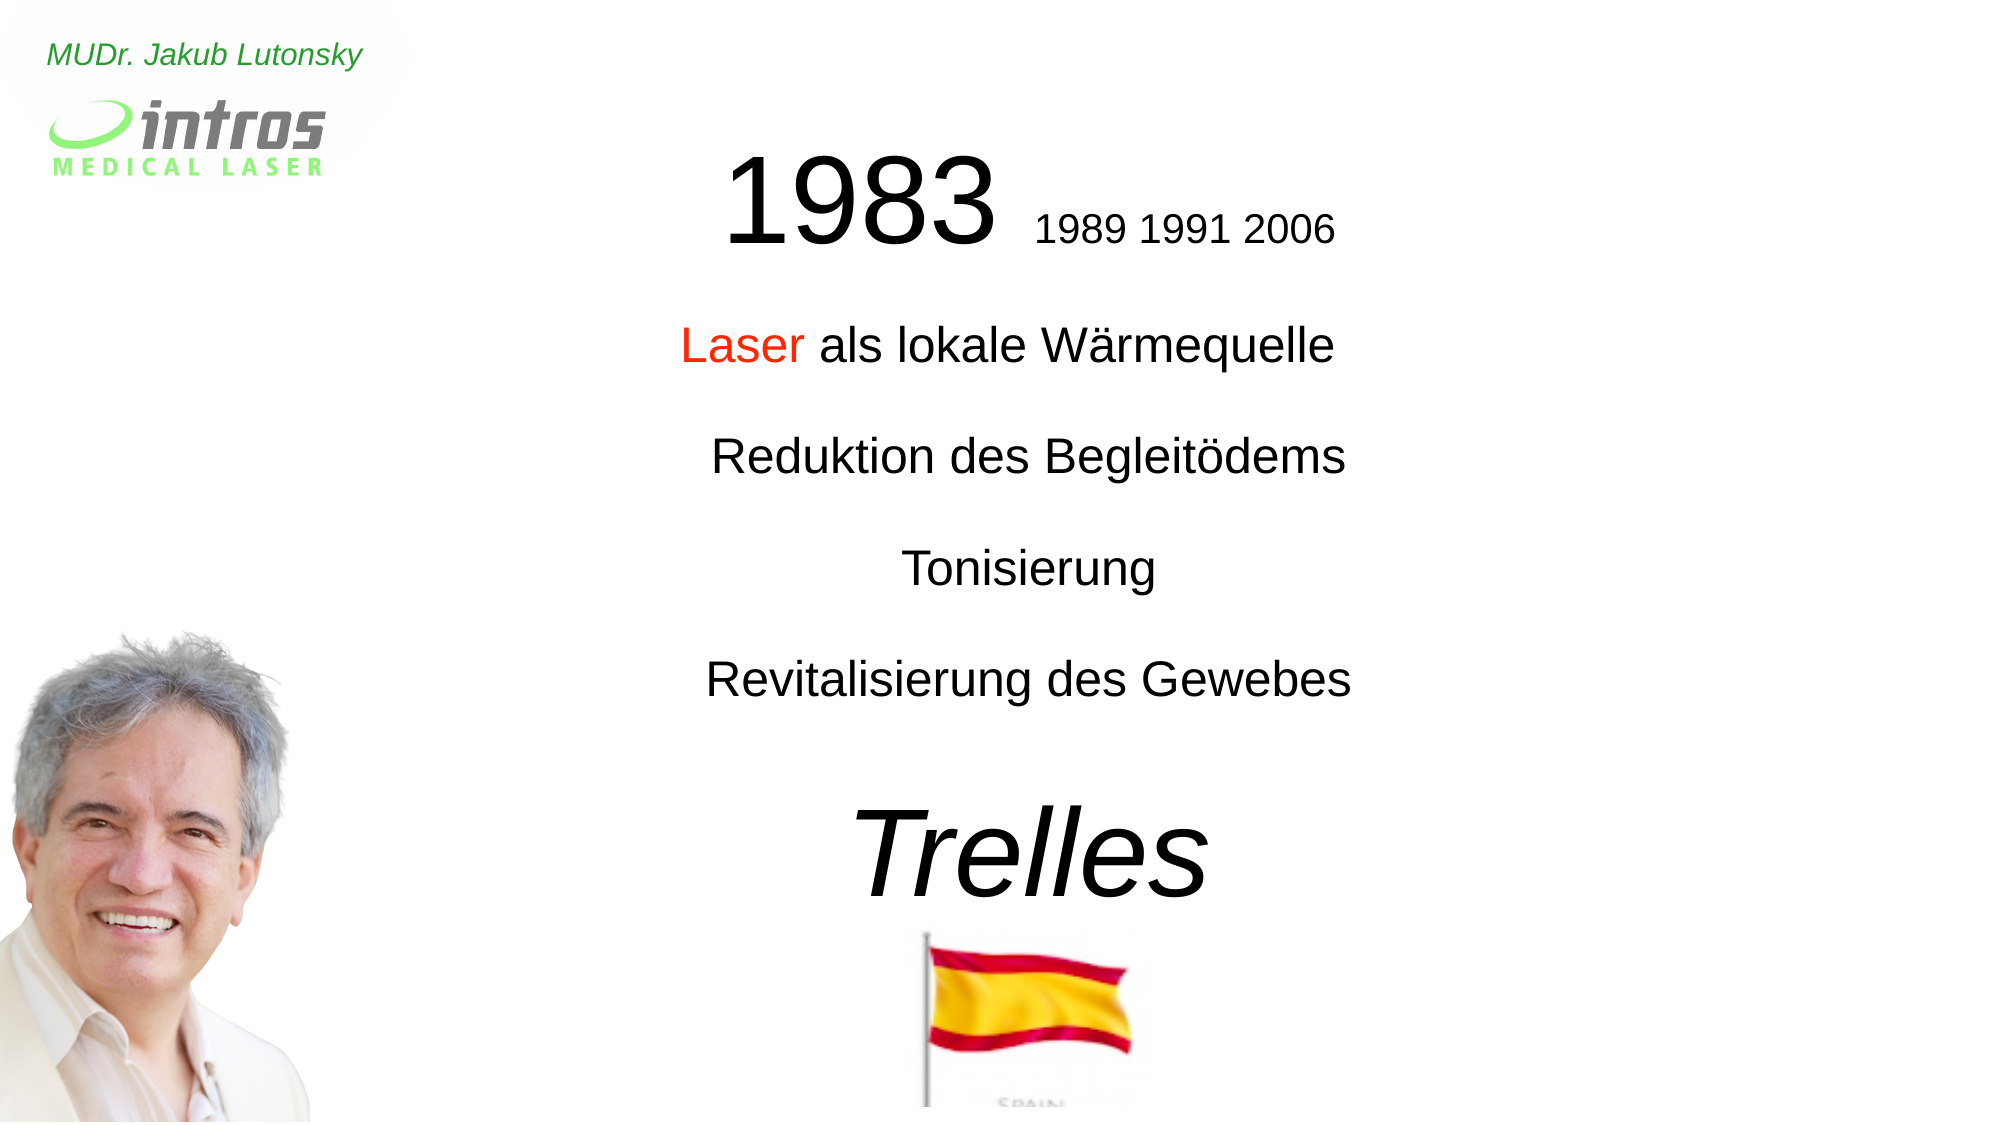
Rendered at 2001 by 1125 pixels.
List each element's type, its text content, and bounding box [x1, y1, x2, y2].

text_box 1983 1989 1991 2006 Laser als lokale Wärmequelle Reduktion des Begleitödems Tonisierung Revitalisierung des Gewebes [544, 124, 1514, 716]
text_box Trelles [838, 777, 1220, 932]
picture [907, 926, 1151, 1107]
picture [0, 622, 500, 1123]
